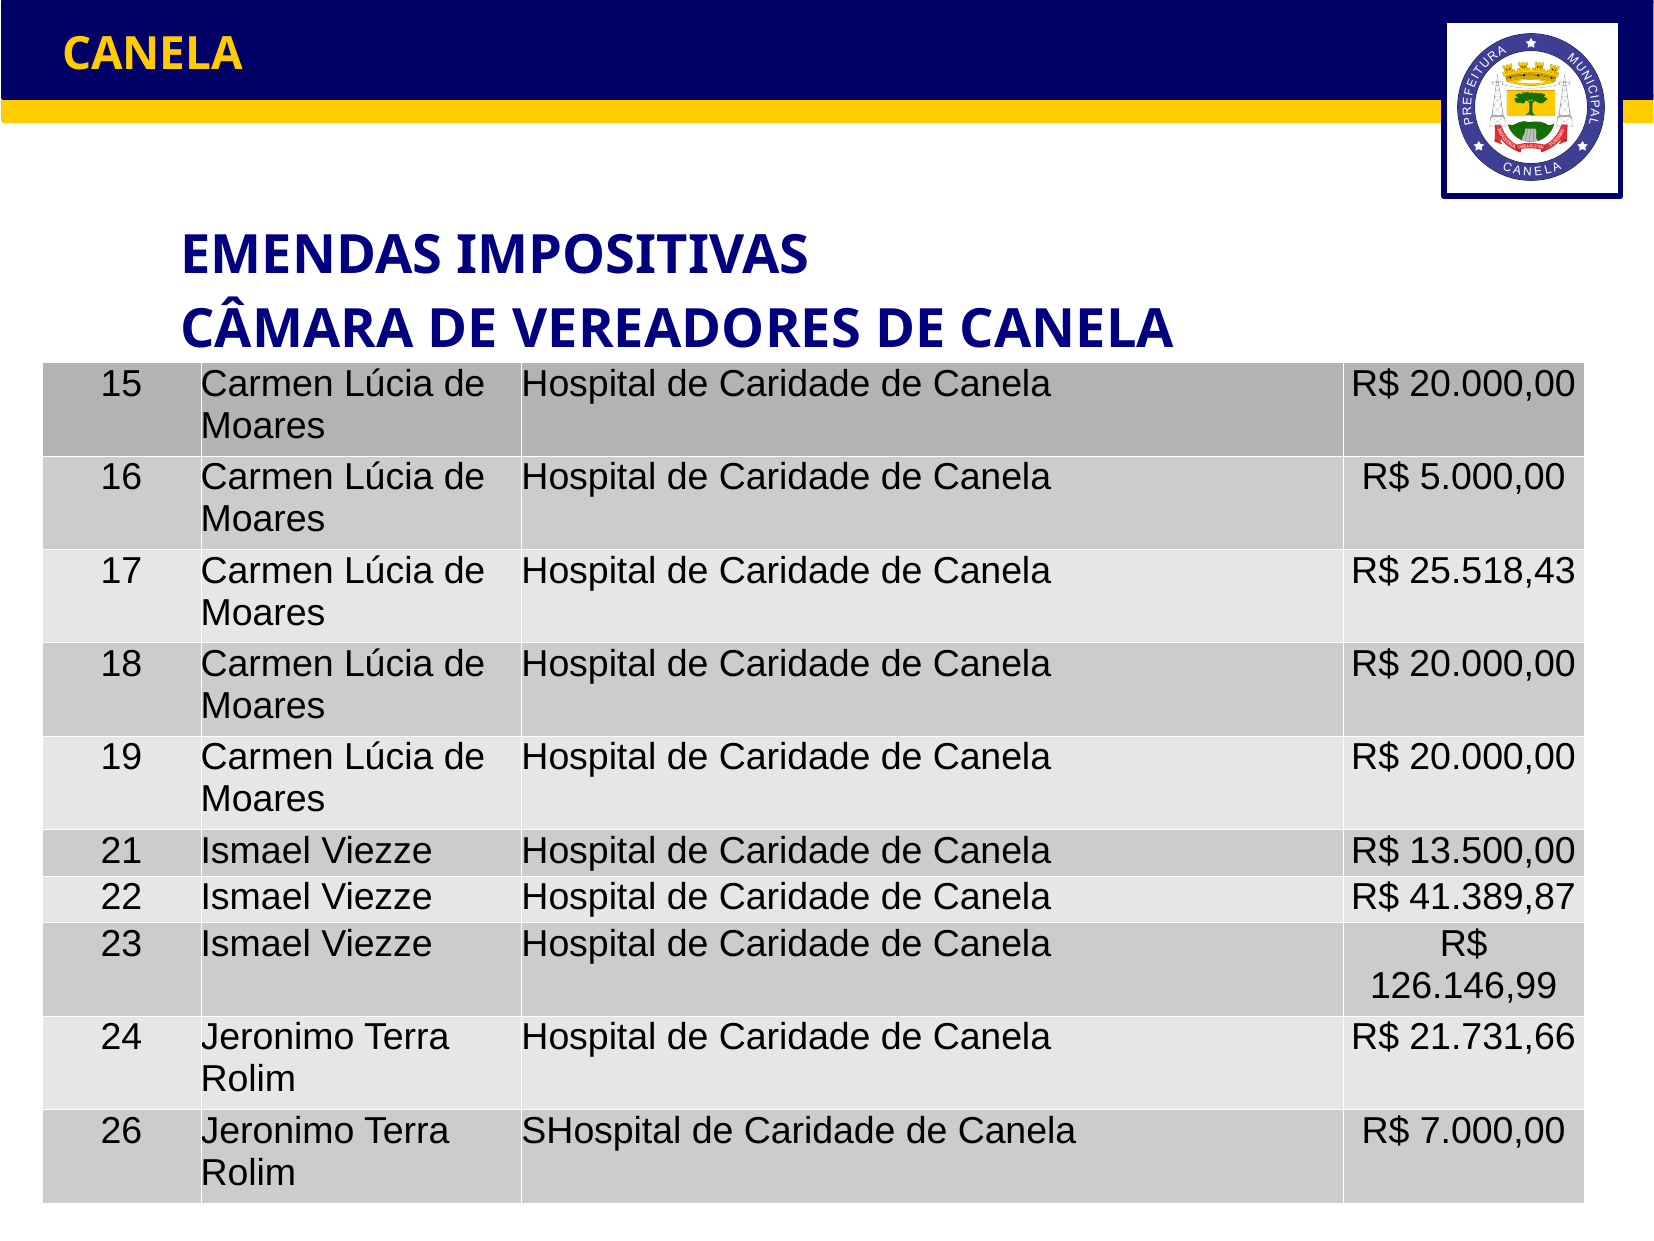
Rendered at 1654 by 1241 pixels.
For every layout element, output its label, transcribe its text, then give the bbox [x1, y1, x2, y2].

text_box EMENDAS IMPOSITIVAS CÂMARA DE VEREADORES DE CANELA [165, 208, 1441, 344]
table_cell SHospital de Caridade de Canela [522, 1110, 1343, 1203]
table_cell R$ 126.146,99 [1344, 923, 1584, 1016]
table_cell Ismael Viezze [202, 877, 521, 922]
table_header 15 [43, 363, 201, 456]
text_box [3, 0, 1654, 197]
table_cell 17 [43, 550, 201, 642]
table_cell Hospital de Caridade de Canela [522, 923, 1343, 1016]
table_cell Carmen Lúcia de Moares [202, 643, 521, 736]
table_cell 24 [43, 1017, 201, 1109]
picture [1457, 33, 1605, 181]
table_cell R$ 25.518,43 [1344, 550, 1584, 642]
table_cell Jeronimo Terra Rolim [202, 1110, 521, 1203]
table_header R$ 20.000,00 [1344, 363, 1584, 456]
table_cell 16 [43, 457, 201, 549]
table_header Hospital de Caridade de Canela [522, 363, 1343, 456]
table_cell Hospital de Caridade de Canela [522, 643, 1343, 736]
table_cell R$ 41.389,87 [1344, 877, 1584, 922]
table_cell Carmen Lúcia de Moares [202, 737, 521, 829]
table_cell Hospital de Caridade de Canela [522, 457, 1343, 549]
table_cell Hospital de Caridade de Canela [522, 737, 1343, 829]
table_cell Jeronimo Terra Rolim [202, 1017, 521, 1109]
table_cell 18 [43, 643, 201, 736]
table_cell 19 [43, 737, 201, 829]
table_cell Hospital de Caridade de Canela [522, 550, 1343, 642]
table_cell 26 [43, 1110, 201, 1203]
table_cell Hospital de Caridade de Canela [522, 1017, 1343, 1109]
table_cell Carmen Lúcia de Moares [202, 457, 521, 549]
table_cell R$ 7.000,00 [1344, 1110, 1584, 1203]
table_cell Ismael Viezze [202, 830, 521, 876]
table_cell R$ 20.000,00 [1344, 737, 1584, 829]
table_header Carmen Lúcia de Moares [202, 363, 521, 456]
text_box CANELA [47, 13, 853, 93]
table_cell R$ 5.000,00 [1344, 457, 1584, 549]
table_cell Hospital de Caridade de Canela [522, 877, 1343, 922]
table_cell R$ 21.731,66 [1344, 1017, 1584, 1109]
table_cell R$ 13.500,00 [1344, 830, 1584, 876]
table_cell Ismael Viezze [202, 923, 521, 1016]
table_cell 23 [43, 923, 201, 1016]
table_cell 22 [43, 877, 201, 922]
table_cell R$ 20.000,00 [1344, 643, 1584, 736]
table_cell Carmen Lúcia de Moares [202, 550, 521, 642]
table_cell Hospital de Caridade de Canela [522, 830, 1343, 876]
table_cell 21 [43, 830, 201, 876]
